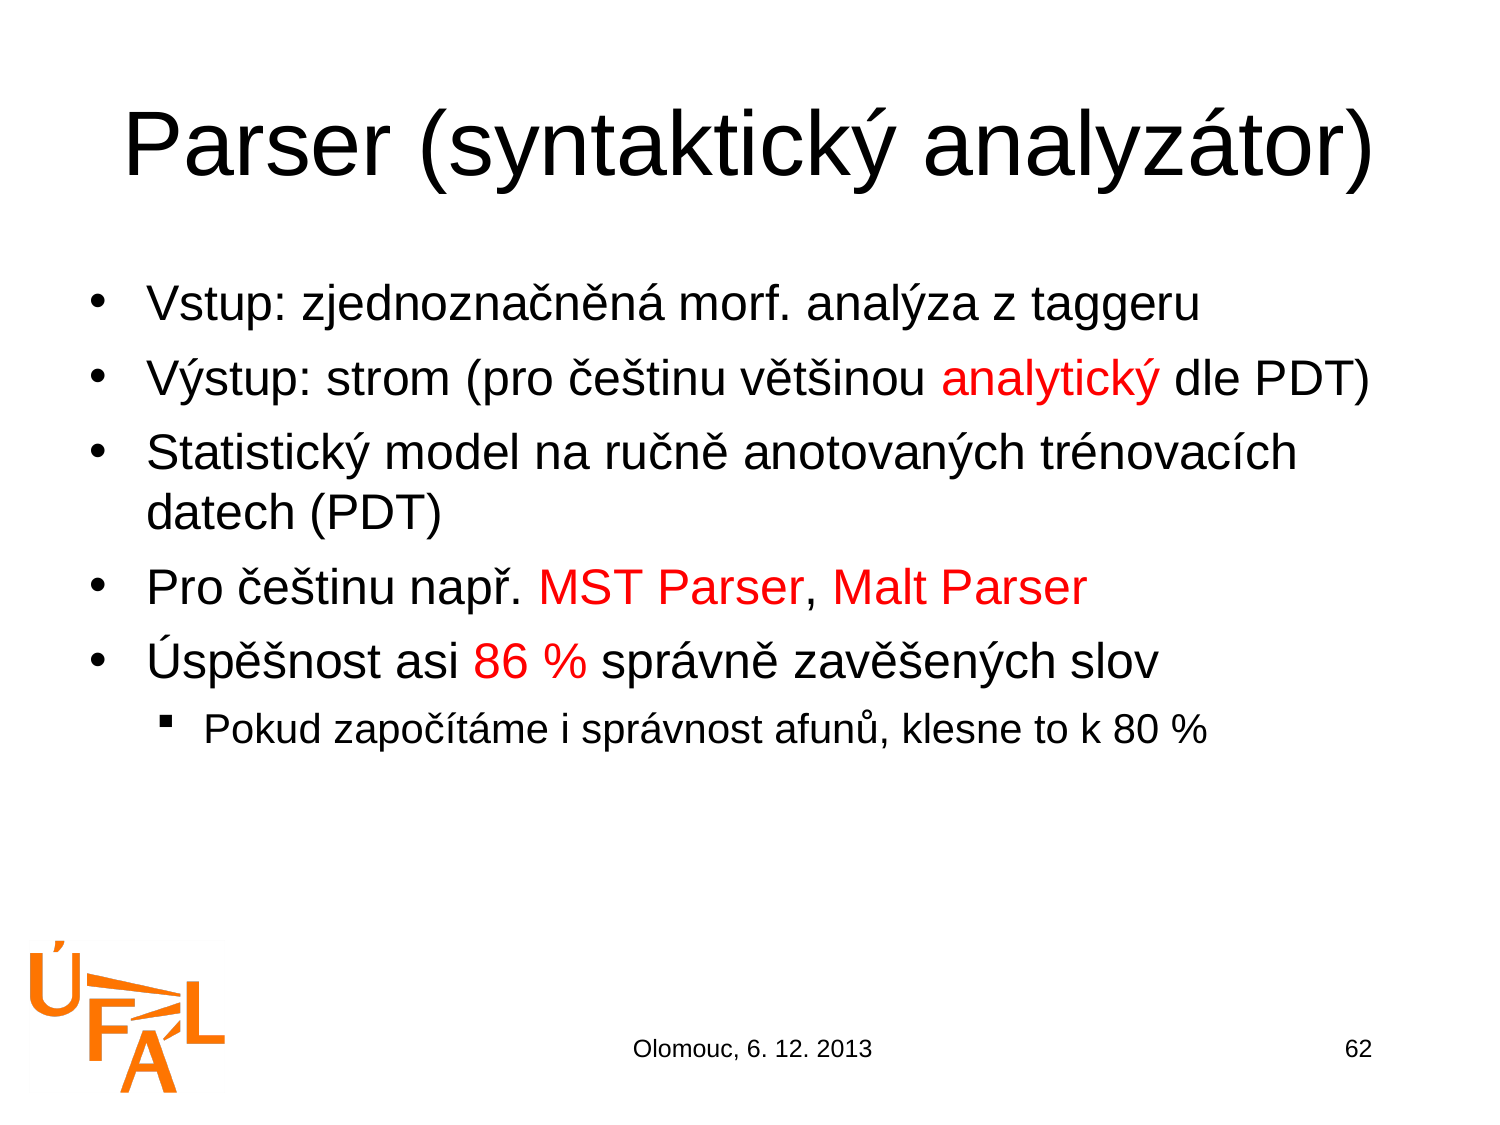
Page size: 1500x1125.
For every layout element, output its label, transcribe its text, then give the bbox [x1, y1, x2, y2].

list Vstup: zjednoznačněná morf. analýza z taggeru Výstup: strom (pro češtinu většinou analytický dle PDT) Statistický model na ručně anotovaných trénovacích datech (PDT) Pro češtinu např. MST Parser, Malt Parser Úspěšnost asi 86 % správně zavěšených slov Pokud započítáme i správnost afunů, klesne to k 80 % [75, 262, 1426, 932]
picture [29, 940, 225, 1093]
title Parser (syntaktický analyzátor) [75, 14, 1426, 262]
